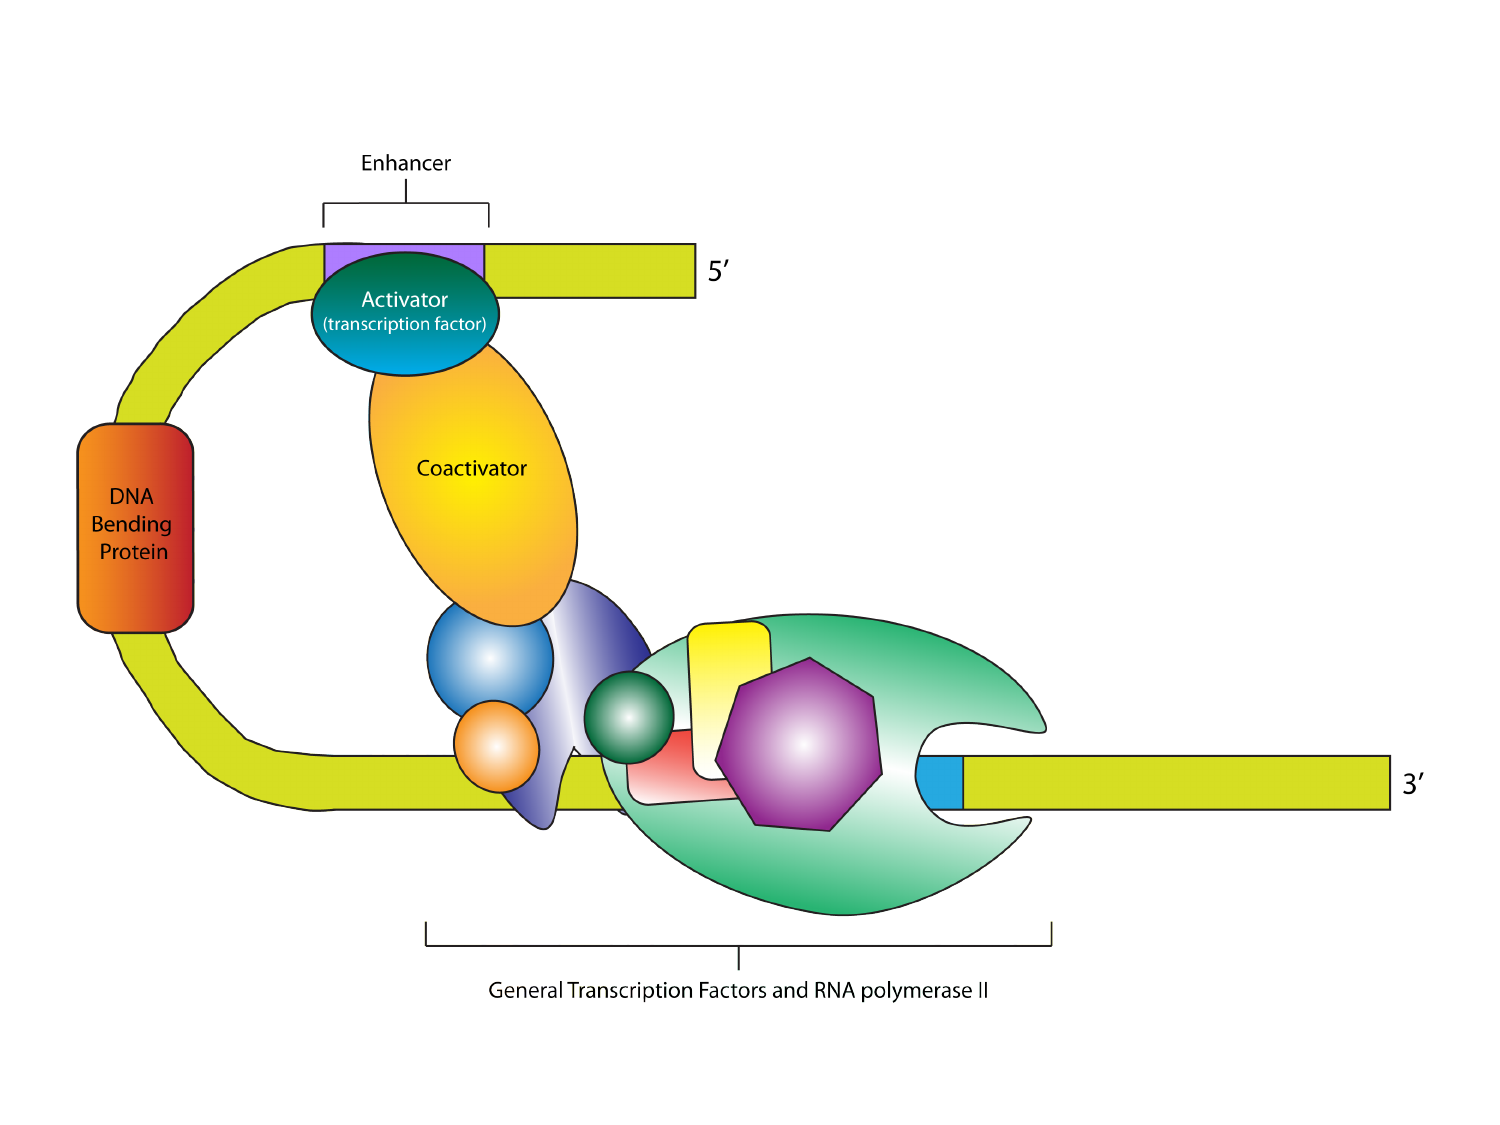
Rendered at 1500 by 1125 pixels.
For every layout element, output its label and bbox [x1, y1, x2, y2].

picture [75, 149, 1425, 1005]
